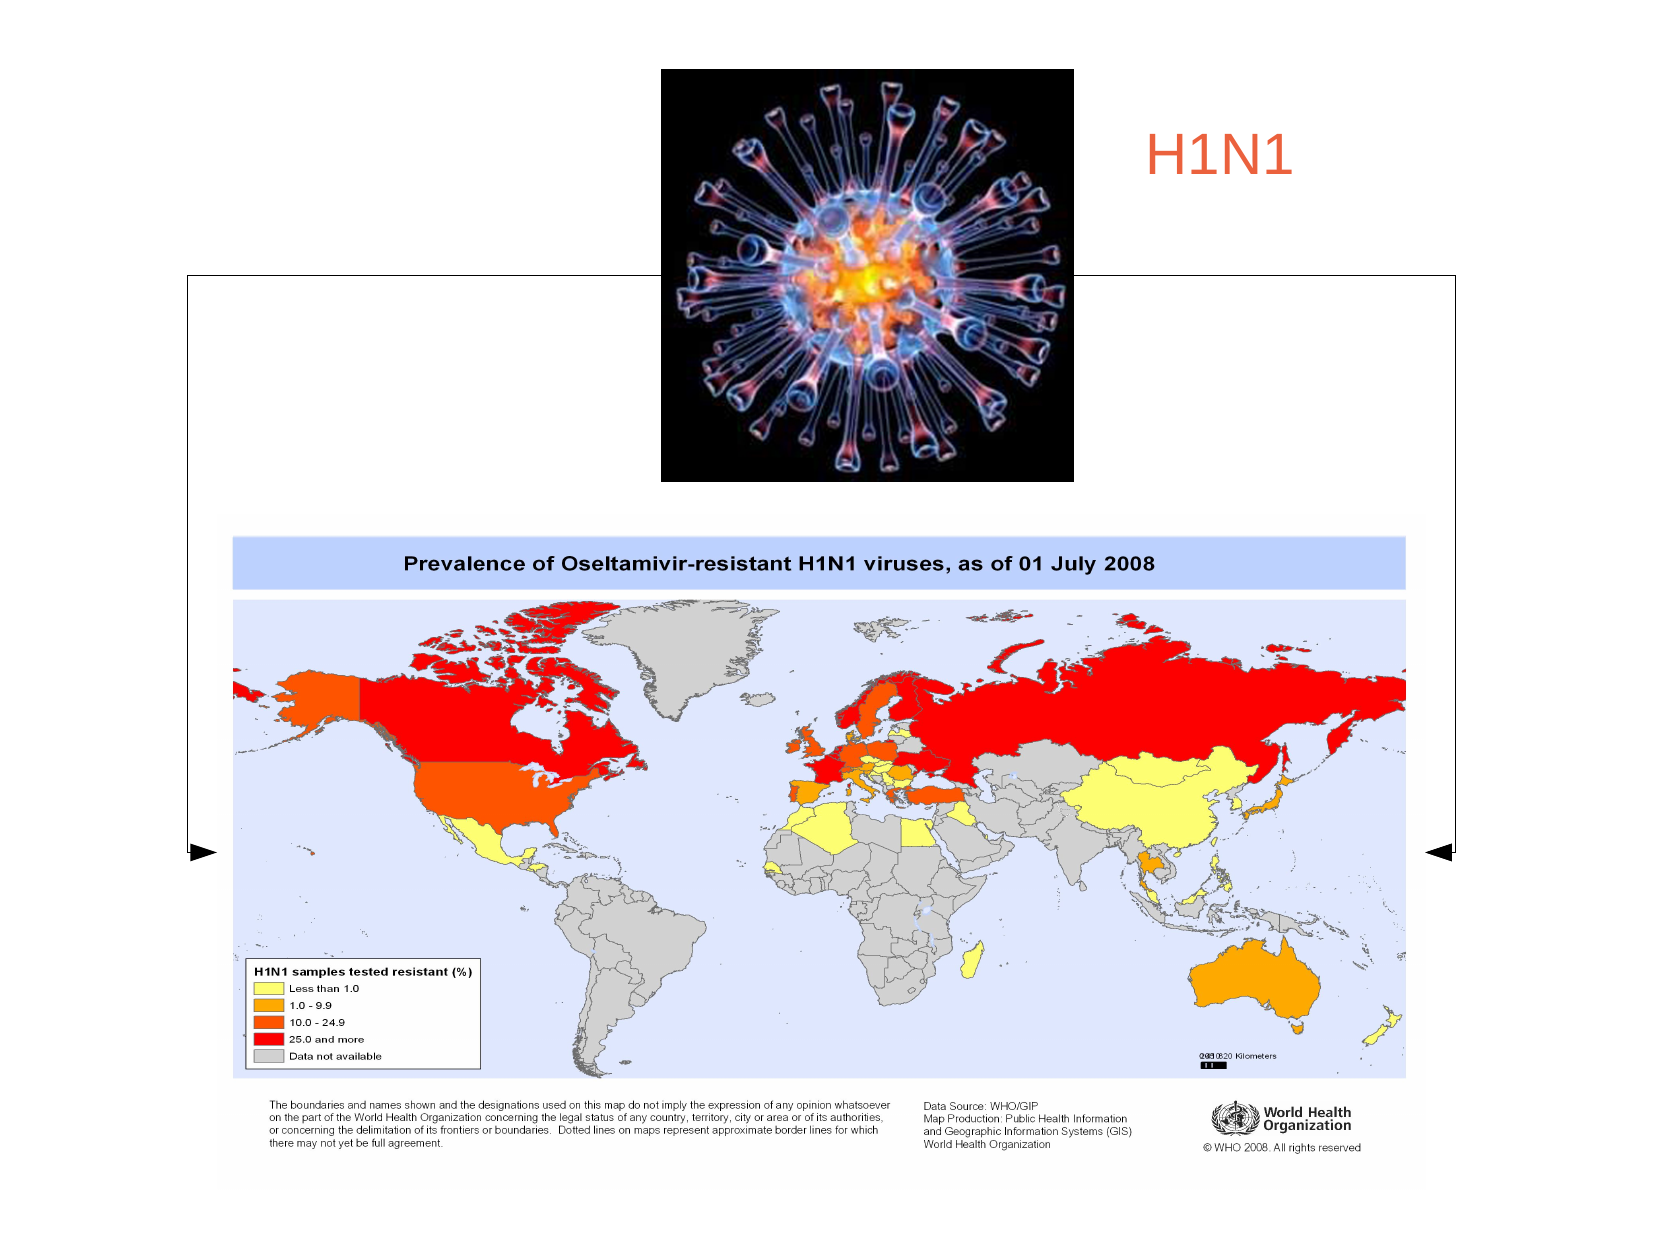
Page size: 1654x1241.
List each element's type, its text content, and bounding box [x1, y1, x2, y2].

picture [217, 514, 1426, 1190]
text_box H1N1 [1130, 114, 1310, 195]
picture [661, 69, 1074, 482]
